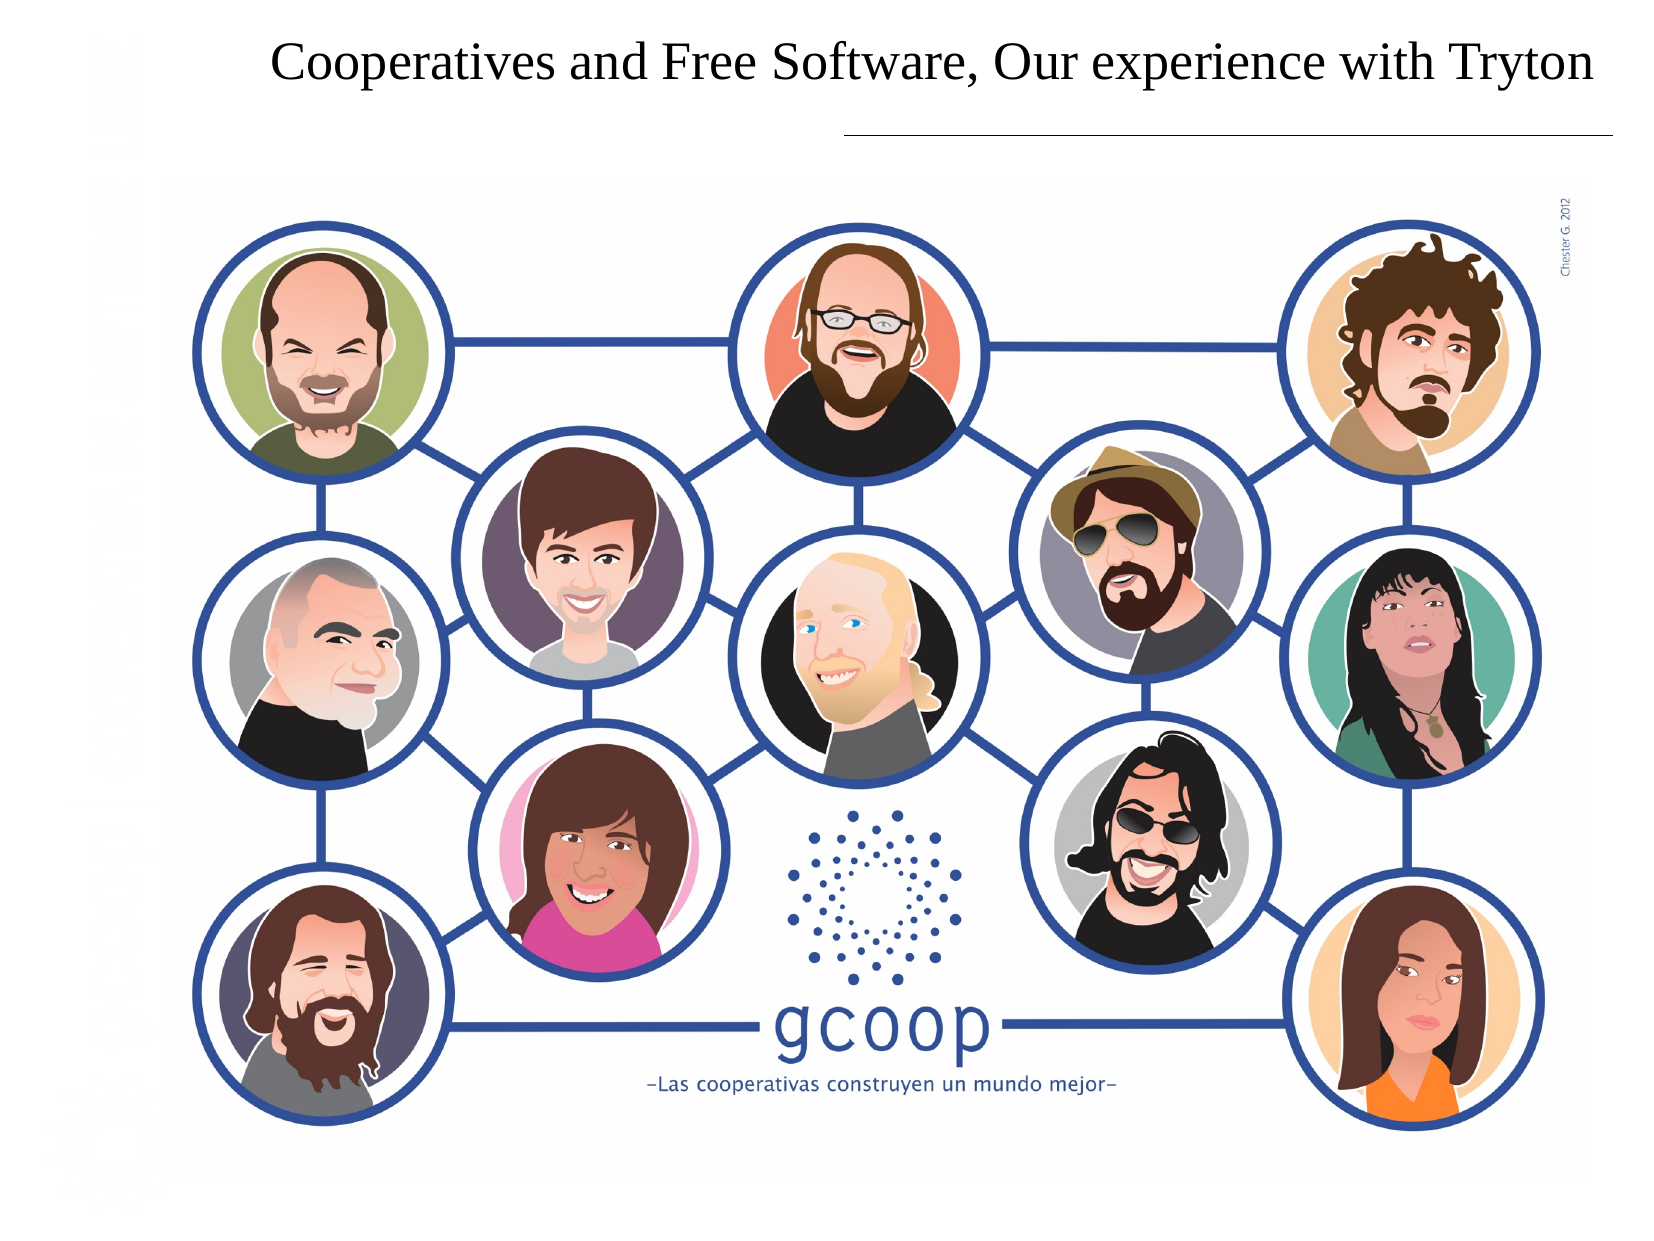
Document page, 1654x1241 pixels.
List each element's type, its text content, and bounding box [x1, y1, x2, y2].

text_box Cooperatives and Free Software, Our experience with Tryton [242, 23, 1625, 104]
picture [46, 38, 1588, 1212]
